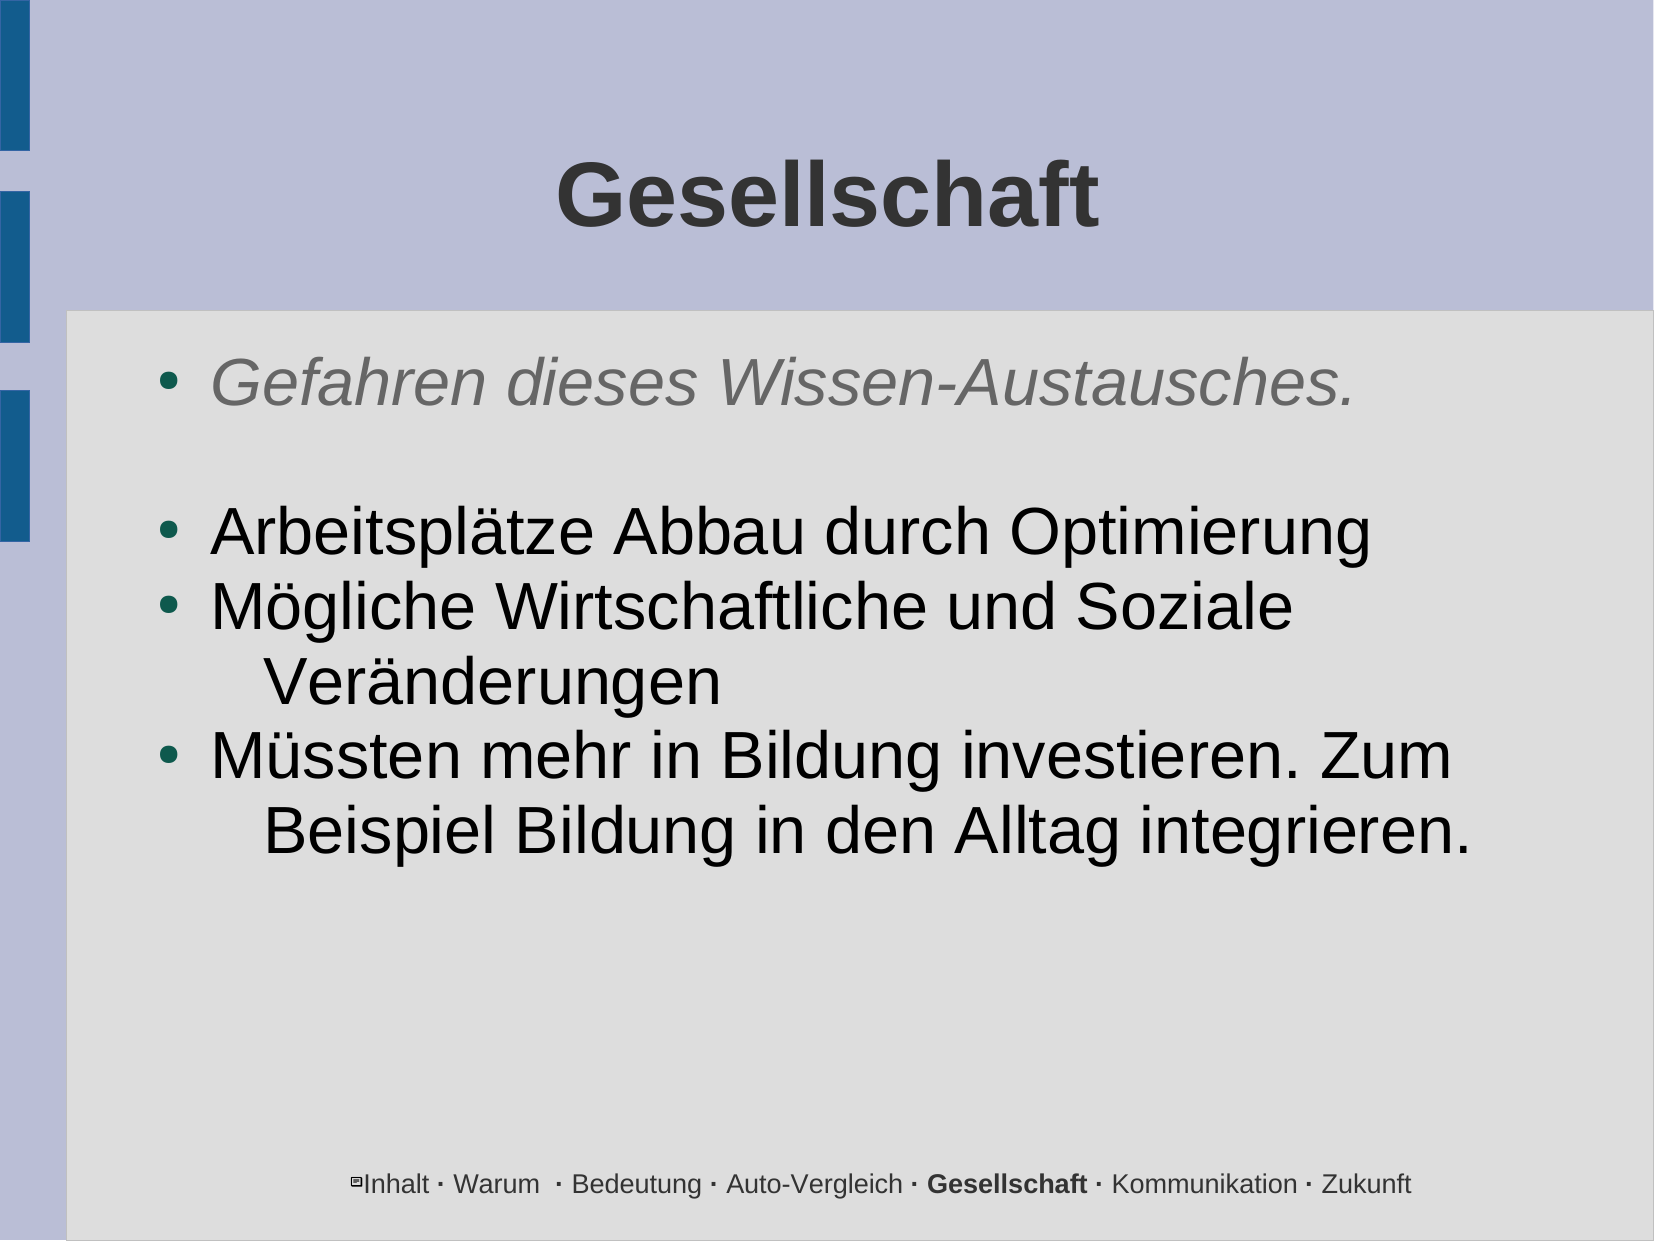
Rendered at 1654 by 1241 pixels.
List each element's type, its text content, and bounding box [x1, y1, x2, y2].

title Inhalt · Warum · Bedeutung · Auto-Vergleich · Gesellschaft · Kommunikation · Zukunft [115, 1159, 1528, 1209]
title Gesellschaft [121, 91, 1534, 299]
list Gefahren dieses Wissen-Austausches. Arbeitsplätze Abbau durch Optimierung Mögliche Wirtschaftliche und Soziale Veränderungen Müssten mehr in Bildung investieren. Zum Beispiel Bildung in den Alltag integrieren. [121, 344, 1534, 1127]
